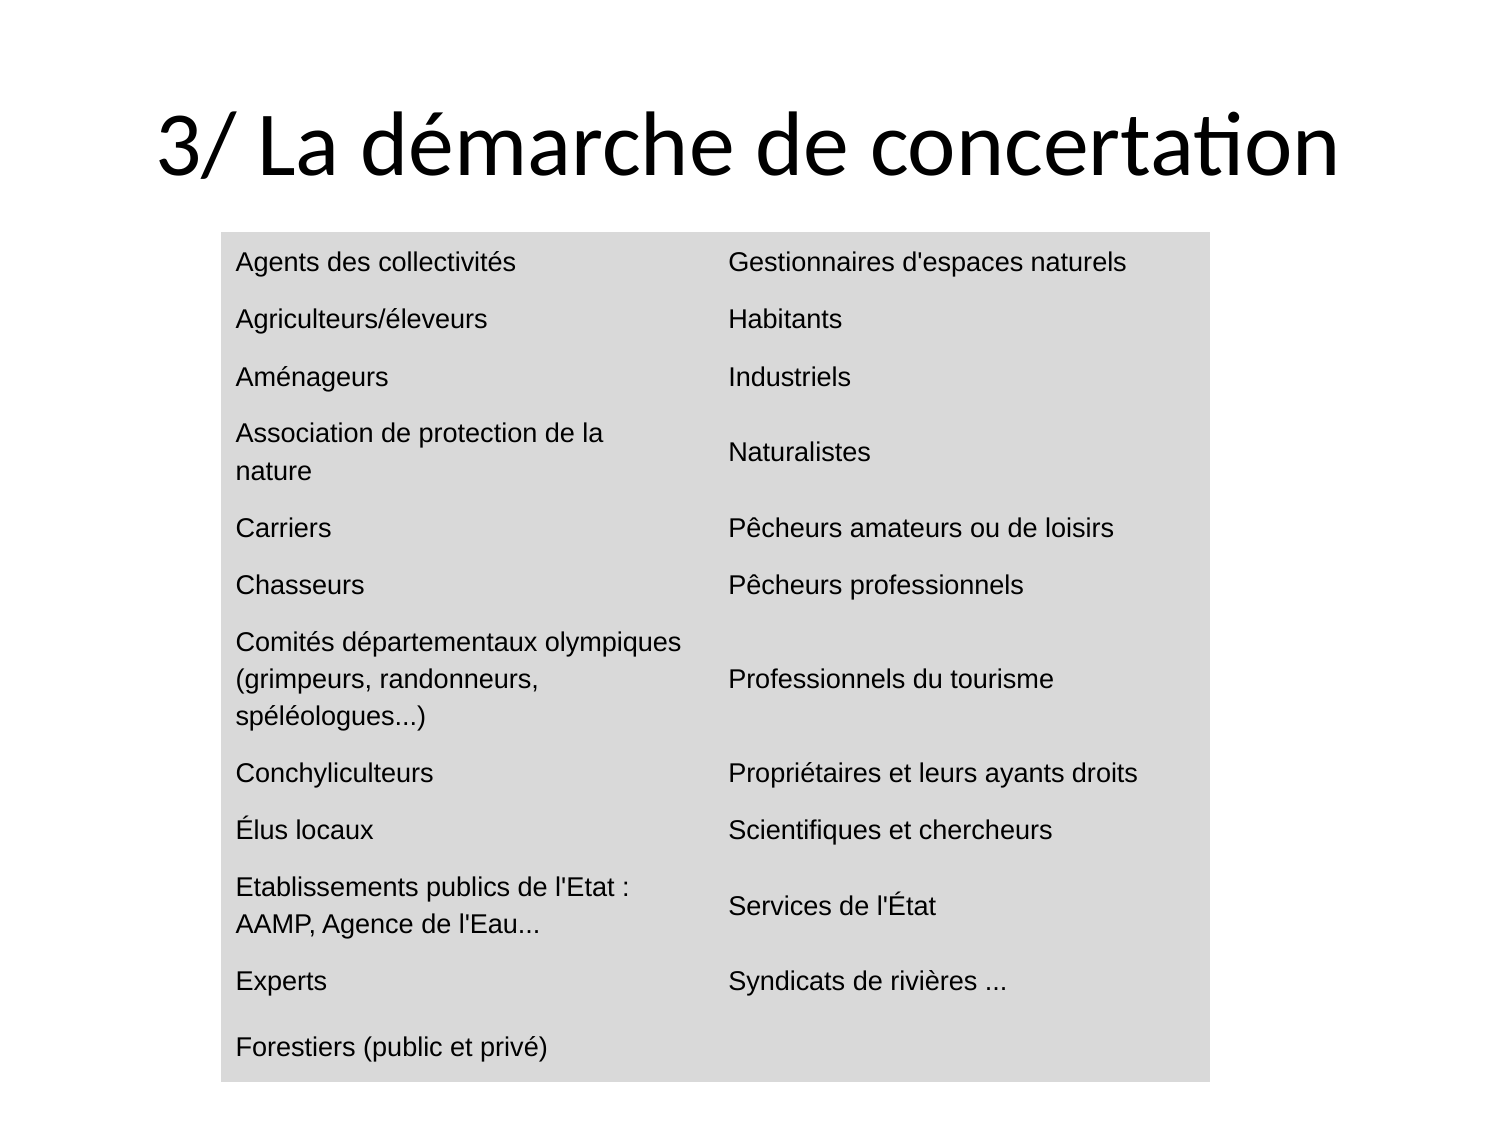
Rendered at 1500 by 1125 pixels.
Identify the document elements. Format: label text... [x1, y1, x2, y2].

table_cell Élus locaux [221, 800, 714, 857]
table_cell Professionnels du tourisme [714, 611, 1210, 743]
table_header Gestionnaires d'espaces naturels [714, 232, 1210, 289]
table_cell Conchyliculteurs [221, 743, 714, 800]
table_cell Naturalistes [714, 403, 1210, 497]
table_cell Etablissements publics de l'Etat : AAMP, Agence de l'Eau... [221, 857, 714, 951]
table_cell Pêcheurs amateurs ou de loisirs [714, 497, 1210, 554]
table_cell Propriétaires et leurs ayants droits [714, 743, 1210, 800]
table_cell Scientifiques et chercheurs [714, 800, 1210, 857]
table_cell Pêcheurs professionnels [714, 554, 1210, 611]
table_cell Experts [221, 951, 714, 1008]
table_cell Aménageurs [221, 346, 714, 403]
table_cell Industriels [714, 346, 1210, 403]
table_cell Comités départementaux olympiques (grimpeurs, randonneurs, spéléologues...) [221, 611, 714, 743]
table_cell Association de protection de la nature [221, 403, 714, 497]
title 3/ La démarche de concertation [75, 21, 1423, 257]
table_cell Forestiers (public et privé) [221, 1008, 714, 1082]
table_cell Syndicats de rivières ... [714, 951, 1210, 1008]
table_cell Carriers [221, 497, 714, 554]
table_cell Chasseurs [221, 554, 714, 611]
table_header Agents des collectivités [221, 232, 714, 289]
table_cell Agriculteurs/éleveurs [221, 289, 714, 346]
table_cell Habitants [714, 289, 1210, 346]
table_cell Services de l'État [714, 857, 1210, 951]
table_cell [714, 1008, 1210, 1082]
